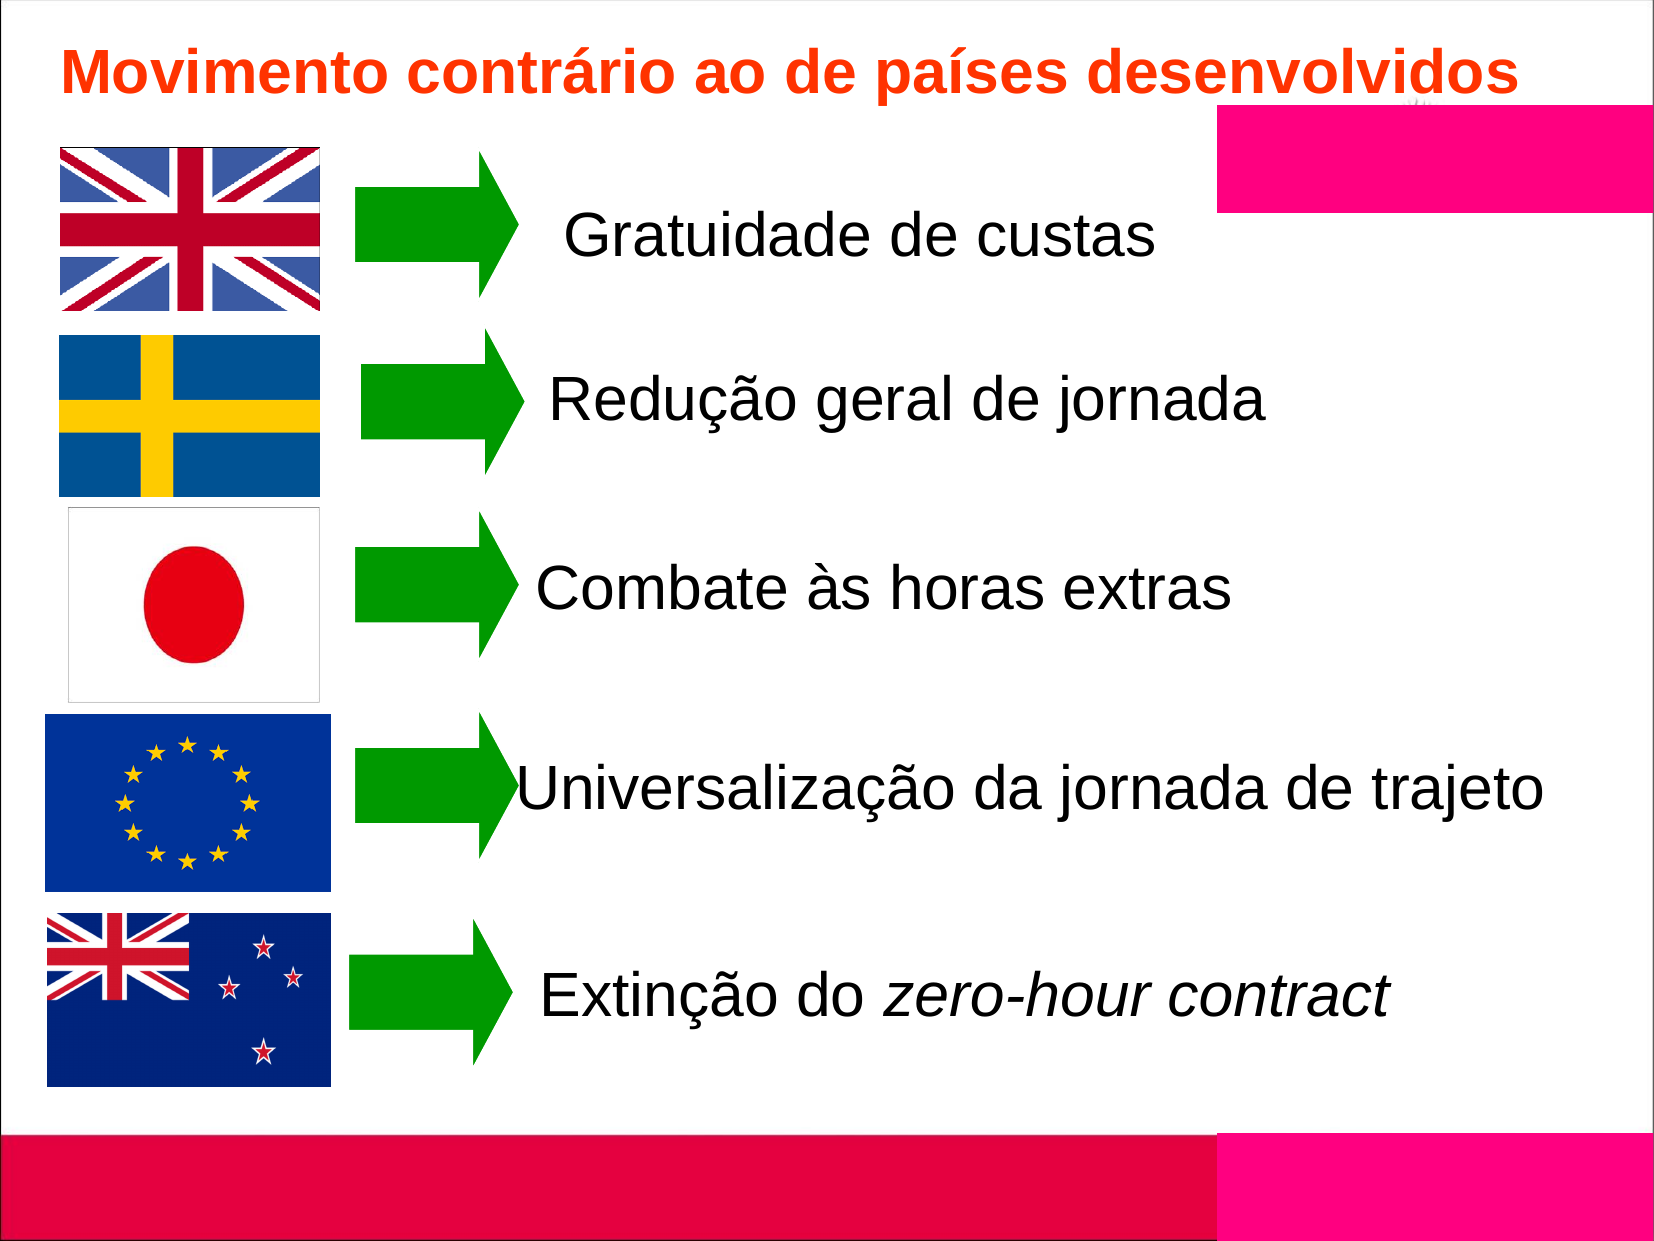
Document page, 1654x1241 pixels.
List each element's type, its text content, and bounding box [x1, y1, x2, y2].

text_box Gratuidade de custas [531, 188, 1172, 274]
text_box [354, 147, 520, 302]
text_box [354, 708, 500, 863]
text_box [348, 915, 514, 1070]
text_box Extinção do zero-hour contract [524, 948, 1630, 1034]
text_box Movimento contrário ao de países desenvolvidos [45, 23, 1630, 479]
text_box Redução geral de jornada [516, 352, 1283, 438]
text_box [360, 324, 516, 479]
text_box Combate às horas extras [503, 541, 1248, 627]
text_box Universalização da jornada de trajeto [500, 742, 1607, 827]
picture [0, 0, 1654, 1241]
text_box [354, 507, 503, 662]
